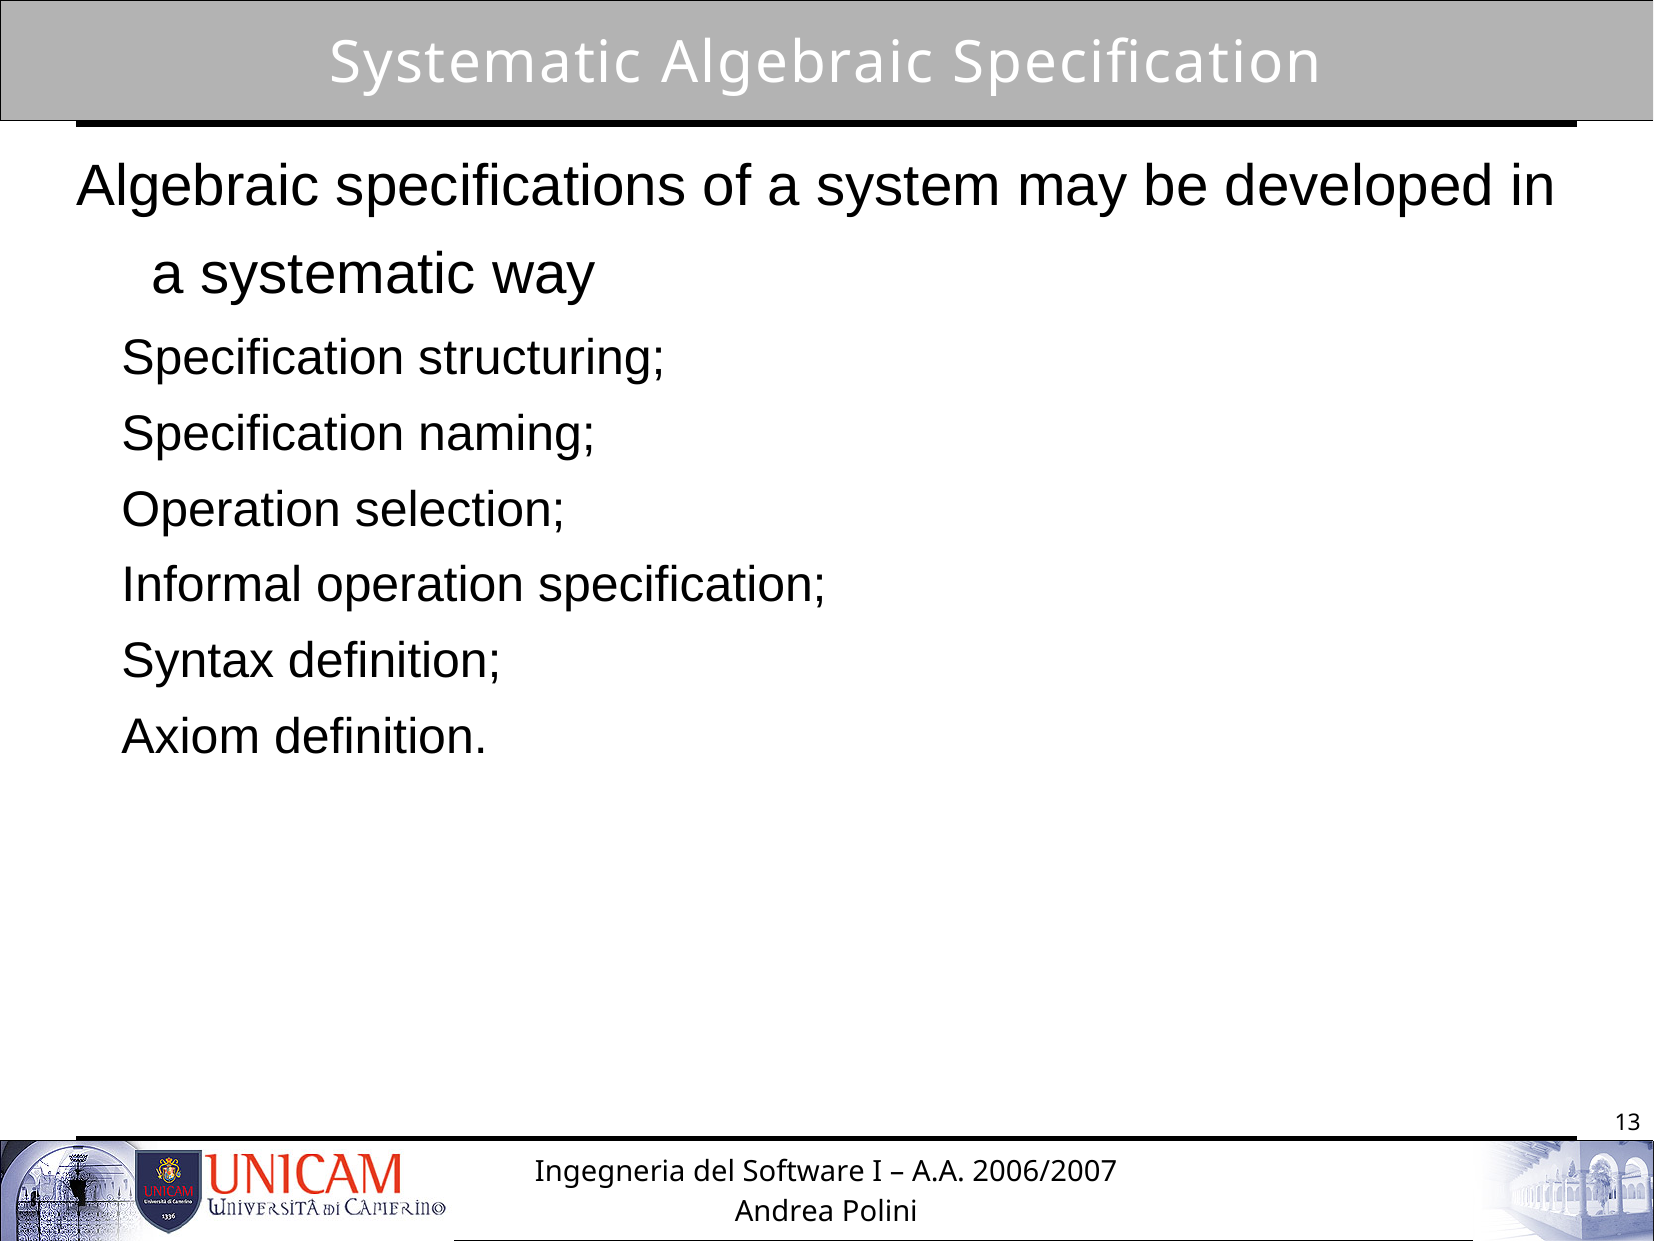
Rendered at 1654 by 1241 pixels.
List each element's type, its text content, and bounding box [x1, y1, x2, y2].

picture [1473, 1141, 1654, 1241]
picture [0, 1141, 454, 1241]
list Algebraic specifications of a system may be developed in a systematic way Specification structuring; Specification naming; Operation selection; Informal operation specification; Syntax definition; Axiom definition. [76, 152, 1577, 784]
title Systematic Algebraic Specification [0, 0, 1653, 121]
